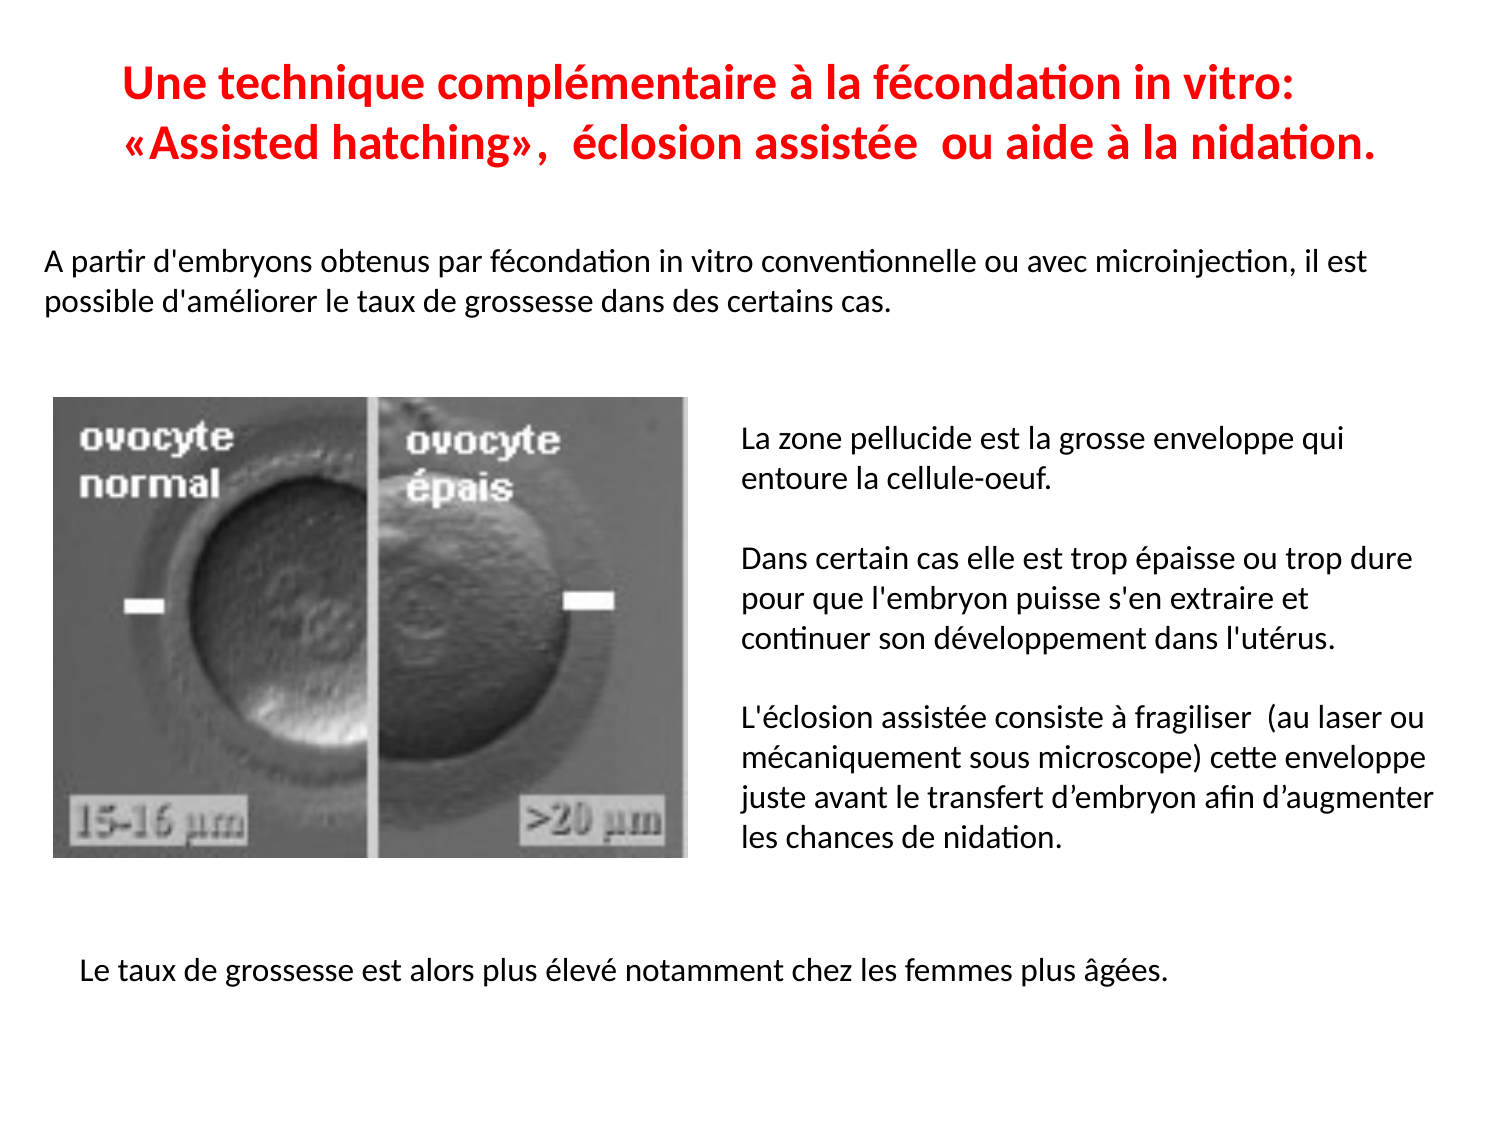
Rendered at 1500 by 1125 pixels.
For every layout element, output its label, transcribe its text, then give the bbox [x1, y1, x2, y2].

text_box Le taux de grossesse est alors plus élevé notamment chez les femmes plus âgées. [64, 940, 1424, 1036]
picture [53, 397, 688, 858]
text_box La zone pellucide est la grosse enveloppe qui entoure la cellule-oeuf. Dans certain cas elle est trop épaisse ou trop dure pour que l'embryon puisse s'en extraire et continuer son développement dans l'utérus. L'éclosion assistée consiste à fragiliser (au laser ou mécaniquement sous microscope) cette enveloppe juste avant le transfert d’embryon afin d’augmenter les chances de nidation. [726, 408, 1459, 943]
text_box A partir d'embryons obtenus par fécondation in vitro conventionnelle ou avec microinjection, il est possible d'améliorer le taux de grossesse dans des certains cas. [29, 231, 1436, 327]
text_box Une technique complémentaire à la fécondation in vitro: «Assisted hatching», éclosion assistée ou aide à la nidation. [29, 42, 1500, 178]
